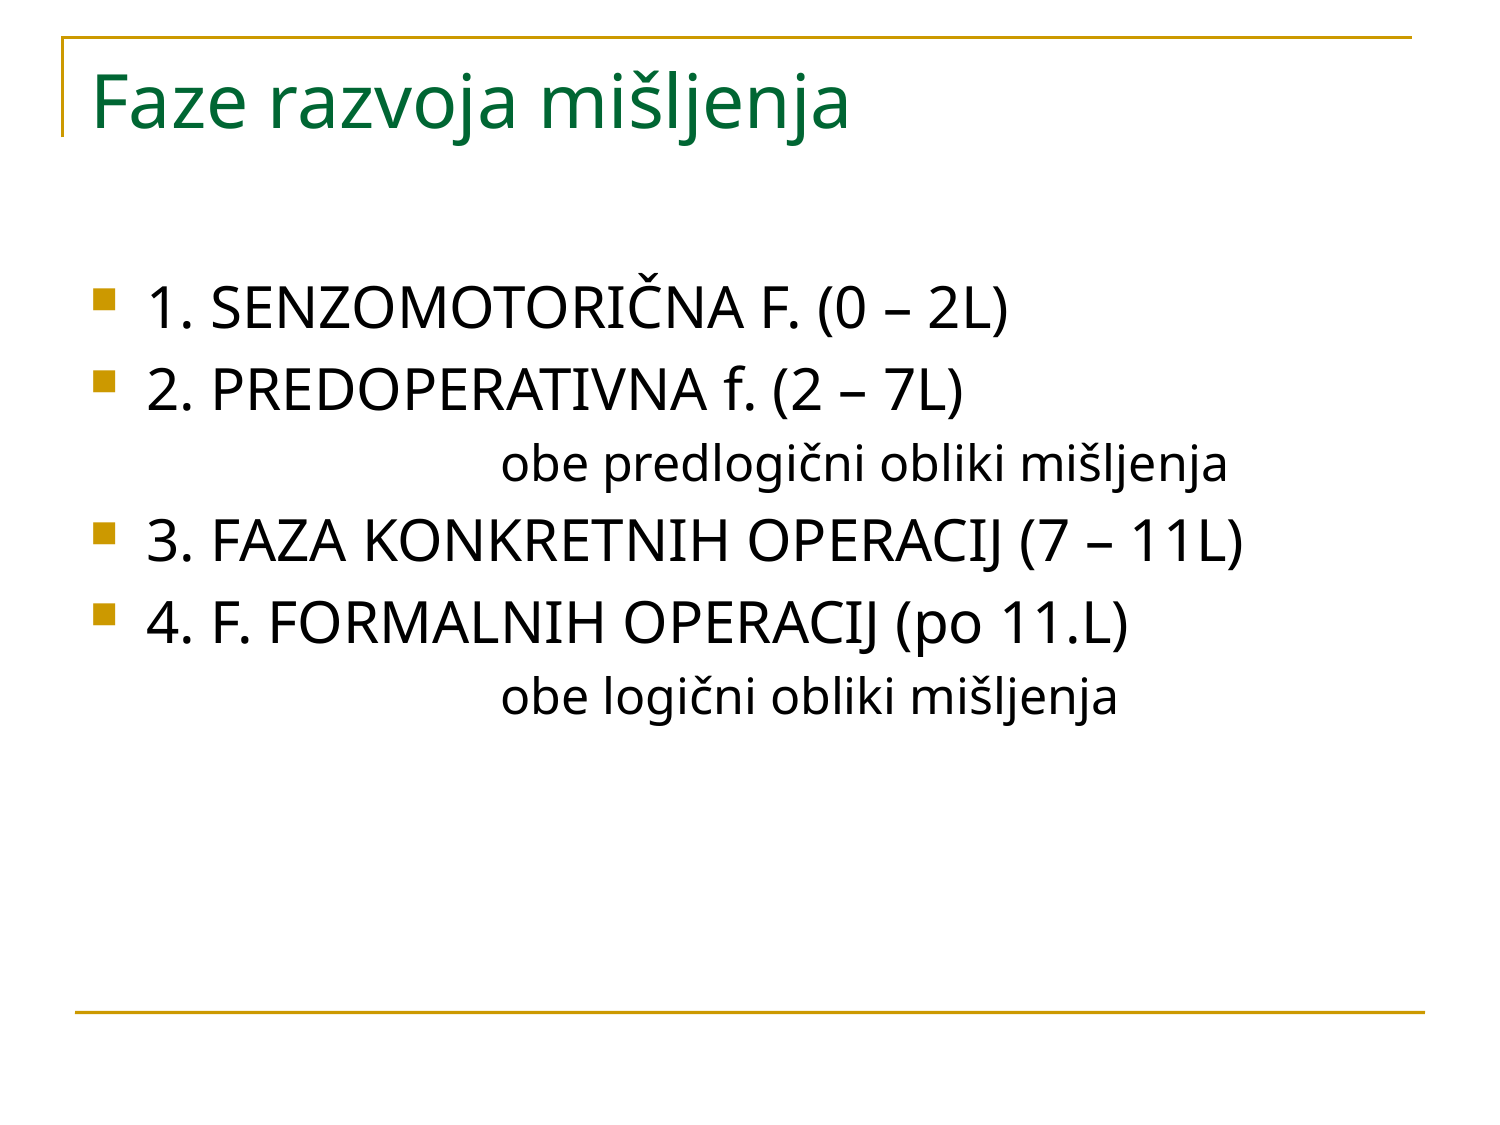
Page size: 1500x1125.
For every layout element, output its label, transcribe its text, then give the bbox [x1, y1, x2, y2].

list 1. SENZOMOTORIČNA F. (0 – 2L) 2. PREDOPERATIVNA f. (2 – 7L) obe predlogični obliki mišljenja 3. FAZA KONKRETNIH OPERACIJ (7 – 11L) 4. F. FORMALNIH OPERACIJ (po 11.L) obe logični obliki mišljenja [75, 262, 1425, 1006]
title Faze razvoja mišljenja [75, 45, 1425, 233]
